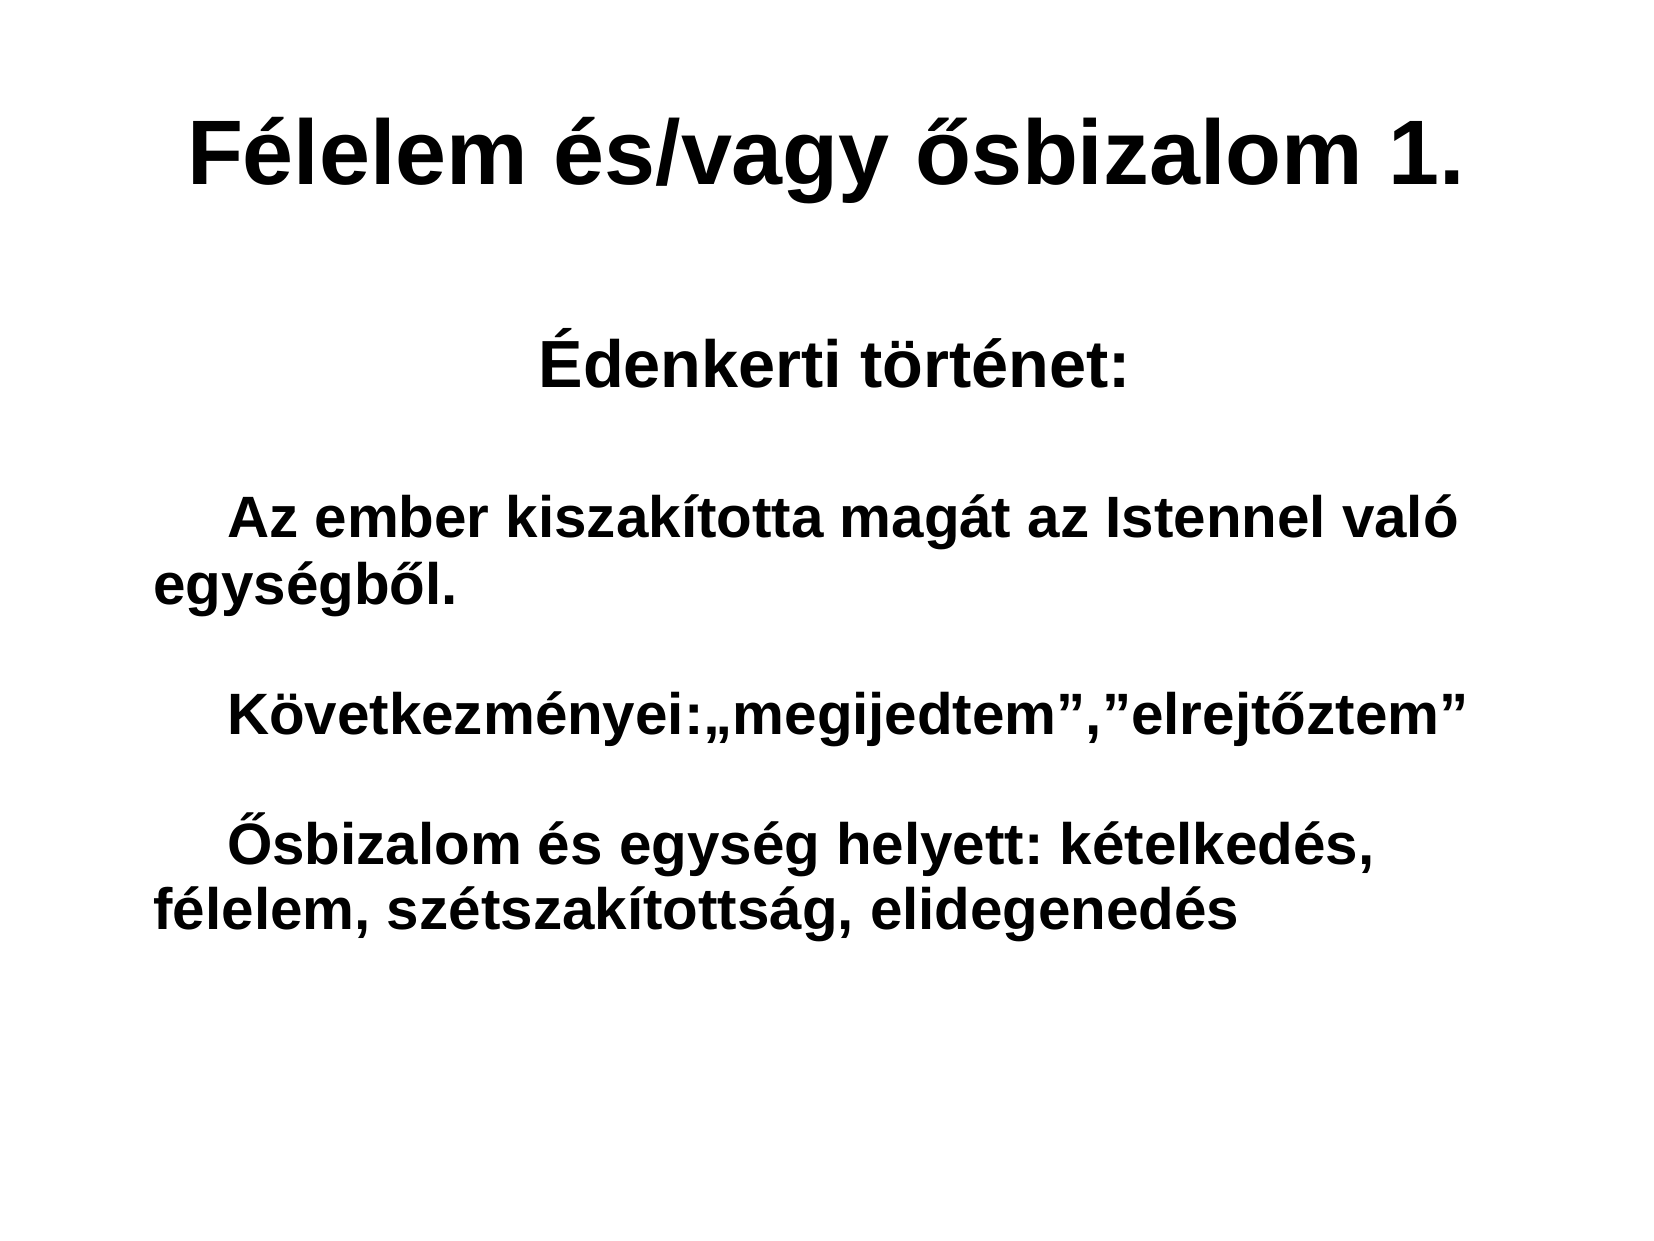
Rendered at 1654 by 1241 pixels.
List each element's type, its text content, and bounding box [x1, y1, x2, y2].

subtitle Édenkerti történet: Az ember kiszakította magát az Istennel való egységből. Következményei:„megijedtem”,”elrejtőztem” Ősbizalom és egység helyett: kételkedés, félelem, szétszakítottság, elidegenedés [82, 269, 1571, 1130]
title Félelem és/vagy ősbizalom 1. [82, 56, 1571, 250]
